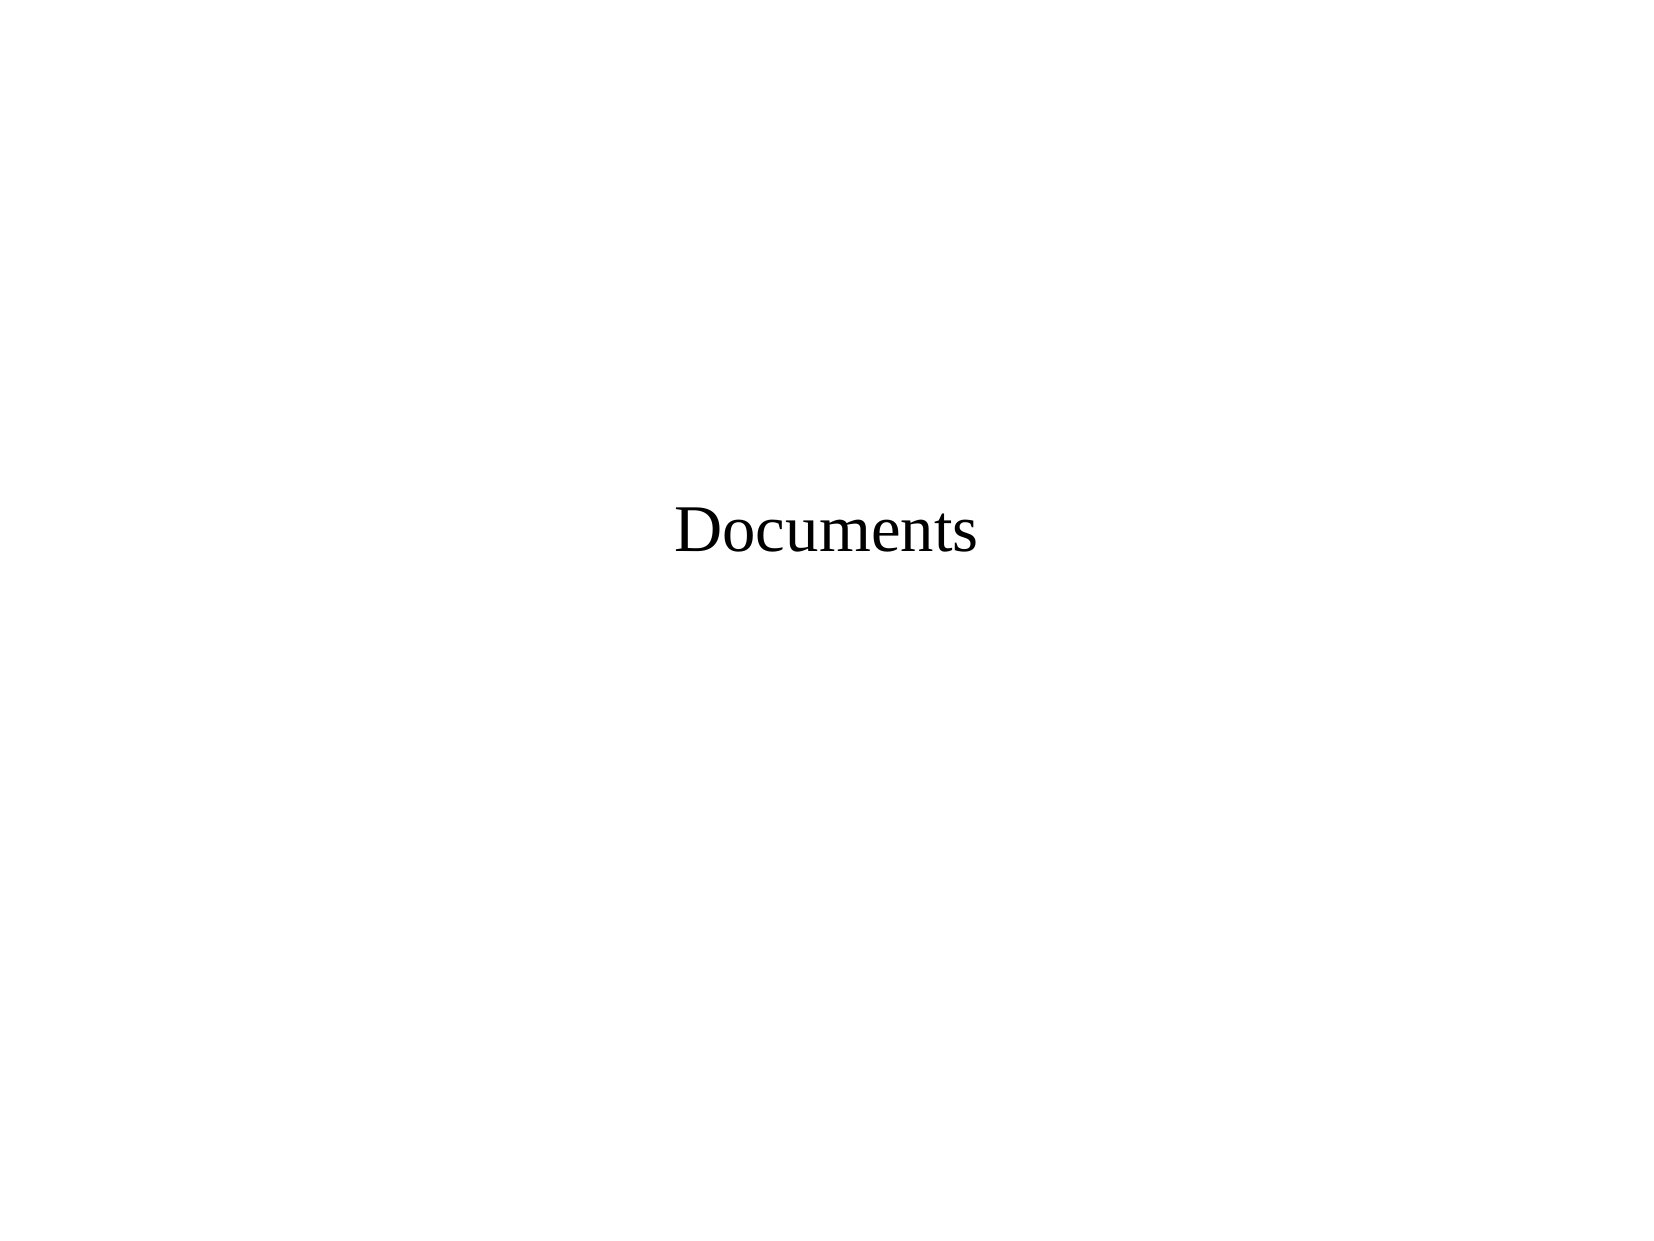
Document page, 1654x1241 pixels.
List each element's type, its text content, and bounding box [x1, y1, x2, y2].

subtitle Documents [82, 49, 1571, 1010]
